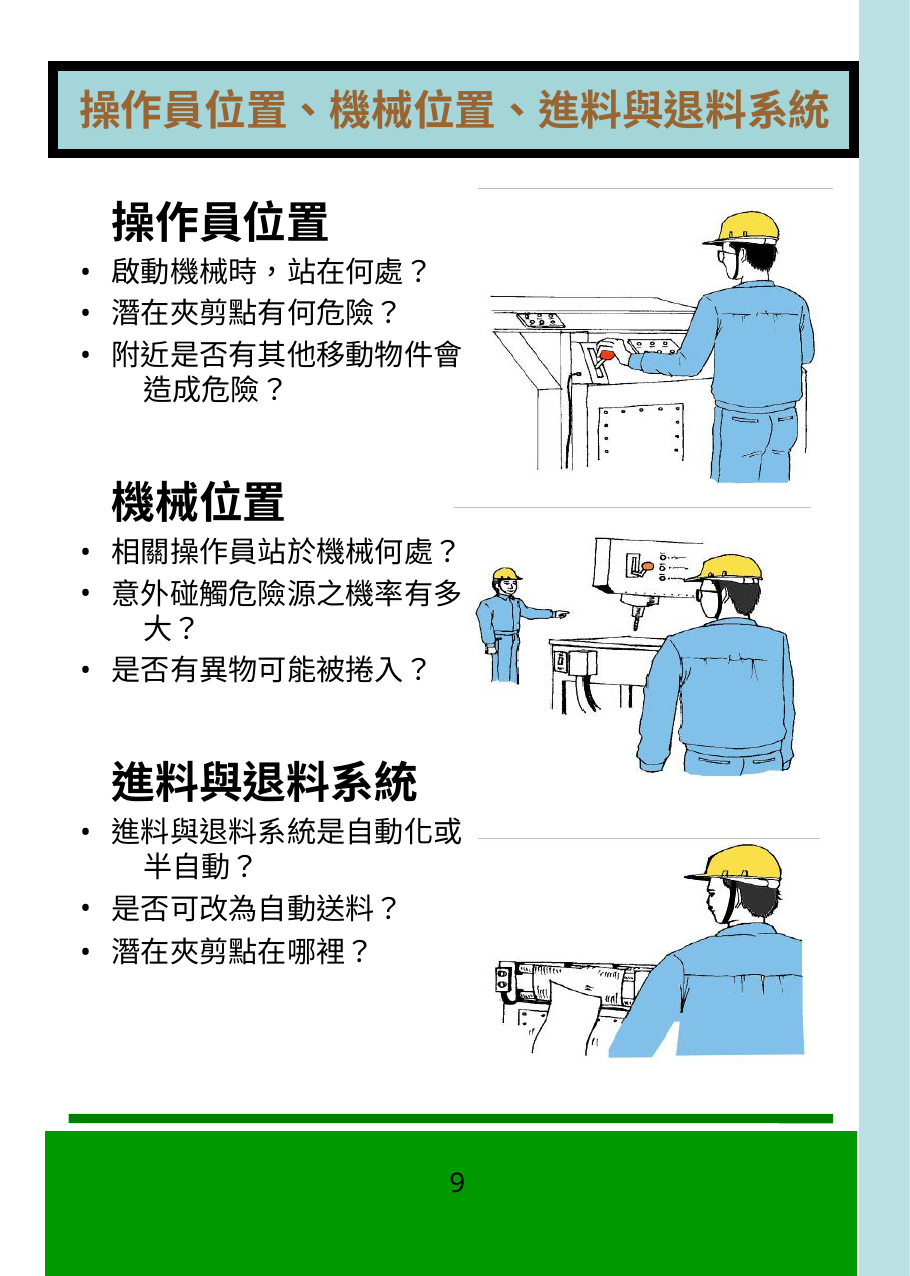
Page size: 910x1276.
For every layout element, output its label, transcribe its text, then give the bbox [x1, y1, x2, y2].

list 操作員位置 啟動機械時，站在何處？ 潛在夾剪點有何危險？ 附近是否有其他移動物件會造成危險？ 機械位置 相關操作員站於機械何處？ 意外碰觸危險源之機率有多大？ 是否有異物可能被捲入？ 進料與退料系統 進料與退料系統是自動化或半自動？ 是否可改為自動送料？ 潛在夾剪點在哪裡？ [65, 197, 491, 1040]
picture [478, 838, 820, 1069]
text_box [859, 0, 910, 1276]
picture [491, 508, 811, 791]
text_box 操作員位置、機械位置、進料與退料系統 [53, 75, 857, 142]
text_box 9 [422, 1157, 493, 1207]
picture [478, 189, 833, 498]
